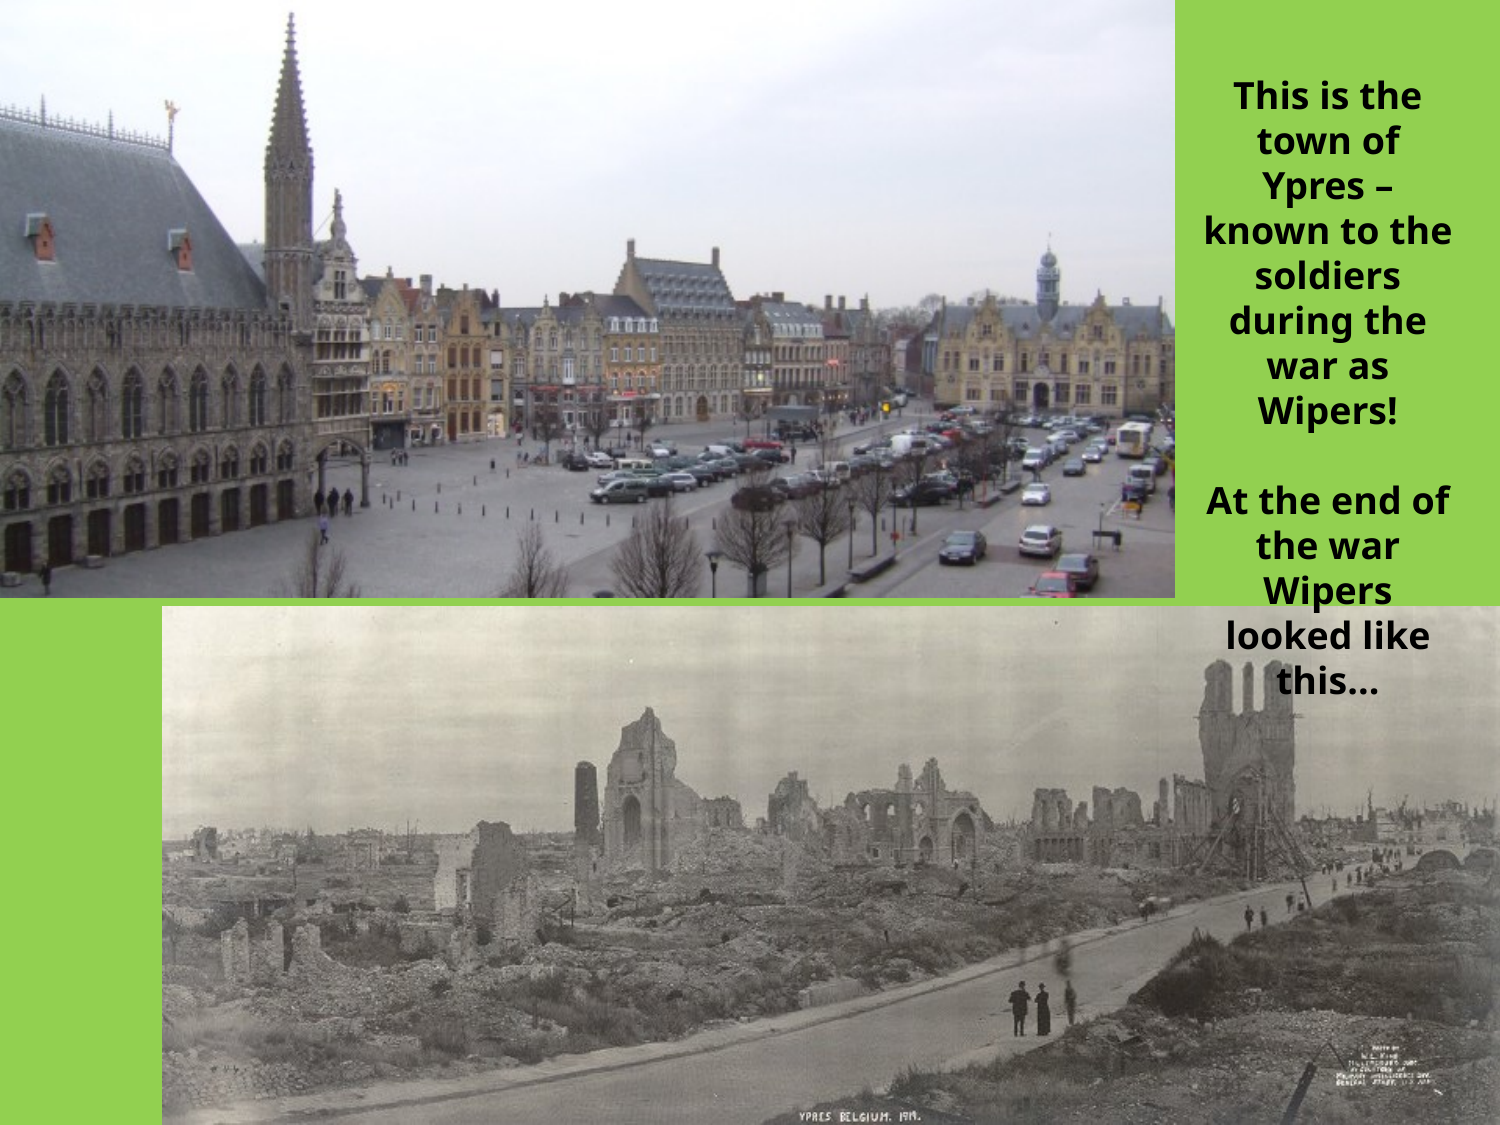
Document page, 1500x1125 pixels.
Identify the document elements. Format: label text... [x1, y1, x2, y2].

picture [162, 606, 1500, 1125]
text_box This is the town of Ypres – known to the soldiers during the war as Wipers! At the end of the war Wipers looked like this... [1186, 64, 1470, 580]
picture [0, 0, 1175, 598]
